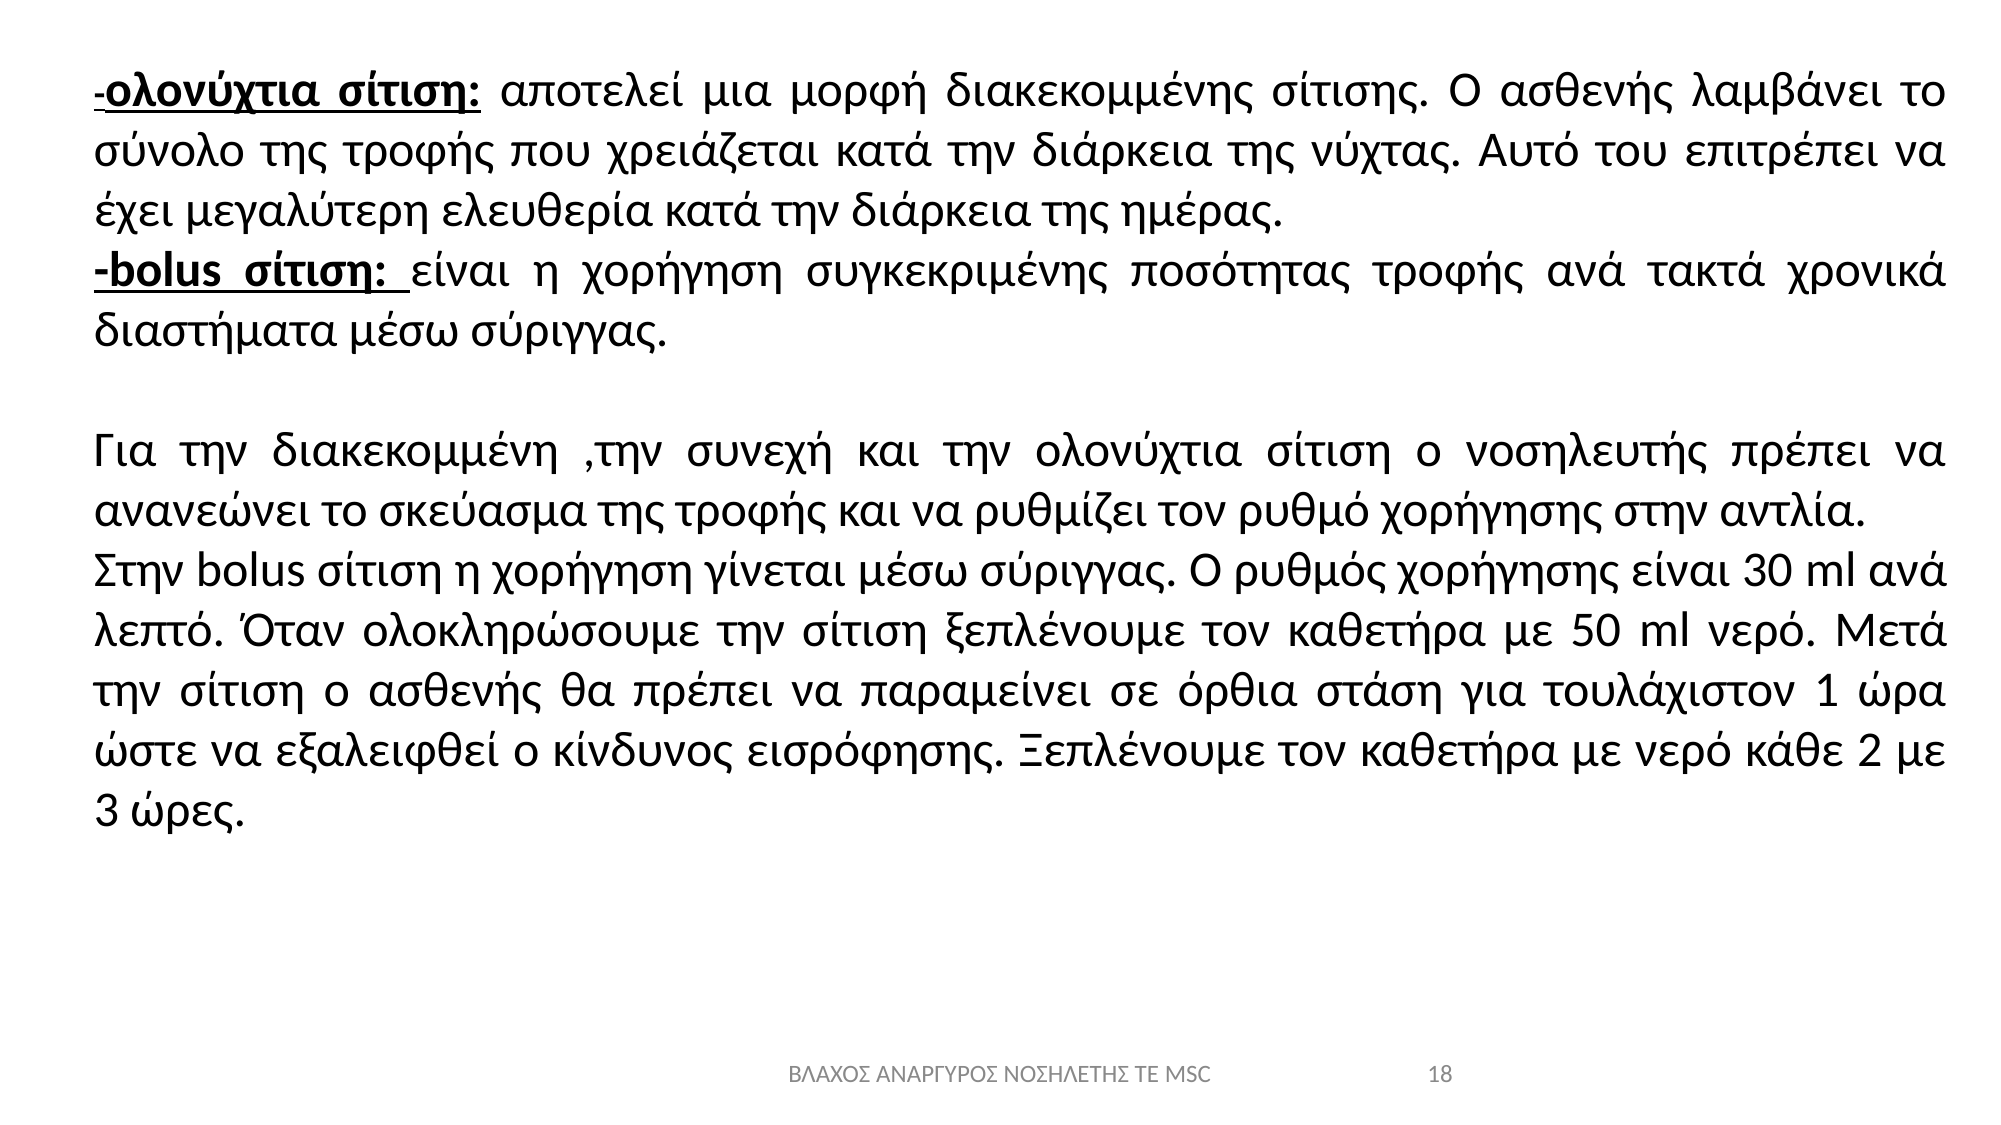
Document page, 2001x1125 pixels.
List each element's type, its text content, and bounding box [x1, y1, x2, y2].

text_box -ολονύχτια σίτιση: αποτελεί μια μορφή διακεκομμένης σίτισης. Ο ασθενής λαμβάνει το σύνολο της τροφής που χρειάζεται κατά την διάρκεια της νύχτας. Αυτό του επιτρέπει να έχει μεγαλύτερη ελευθερία κατά την διάρκεια της ημέρας. -bolus σίτιση: είναι η χορήγηση συγκεκριμένης ποσότητας τροφής ανά τακτά χρονικά διαστήματα μέσω σύριγγας. Για την διακεκομμένη ,την συνεχή και την ολονύχτια σίτιση ο νοσηλευτής πρέπει να ανανεώνει το σκεύασμα της τροφής και να ρυθμίζει τον ρυθμό χορήγησης στην αντλία. Στην bolus σίτιση η χορήγηση γίνεται μέσω σύριγγας. Ο ρυθμός χορήγησης είναι 30 ml ανά λεπτό. Όταν ολοκληρώσουμε την σίτιση ξεπλένουμε τον καθετήρα με 50 ml νερό. Μετά την σίτιση ο ασθενής θα πρέπει να παραμείνει σε όρθια στάση για τουλάχιστον 1 ώρα ώστε να εξαλειφθεί ο κίνδυνος εισρόφησης. Ξεπλένουμε τον καθετήρα με νερό κάθε 2 με 3 ώρες. [78, 48, 1963, 897]
text_box ΒΛΑΧΟΣ ΑΝΑΡΓΥΡΟΣ ΝΟΣΗΛΕΤΗΣ ΤΕ MSC [662, 1042, 1338, 1103]
text_box [1412, 1042, 1863, 1103]
